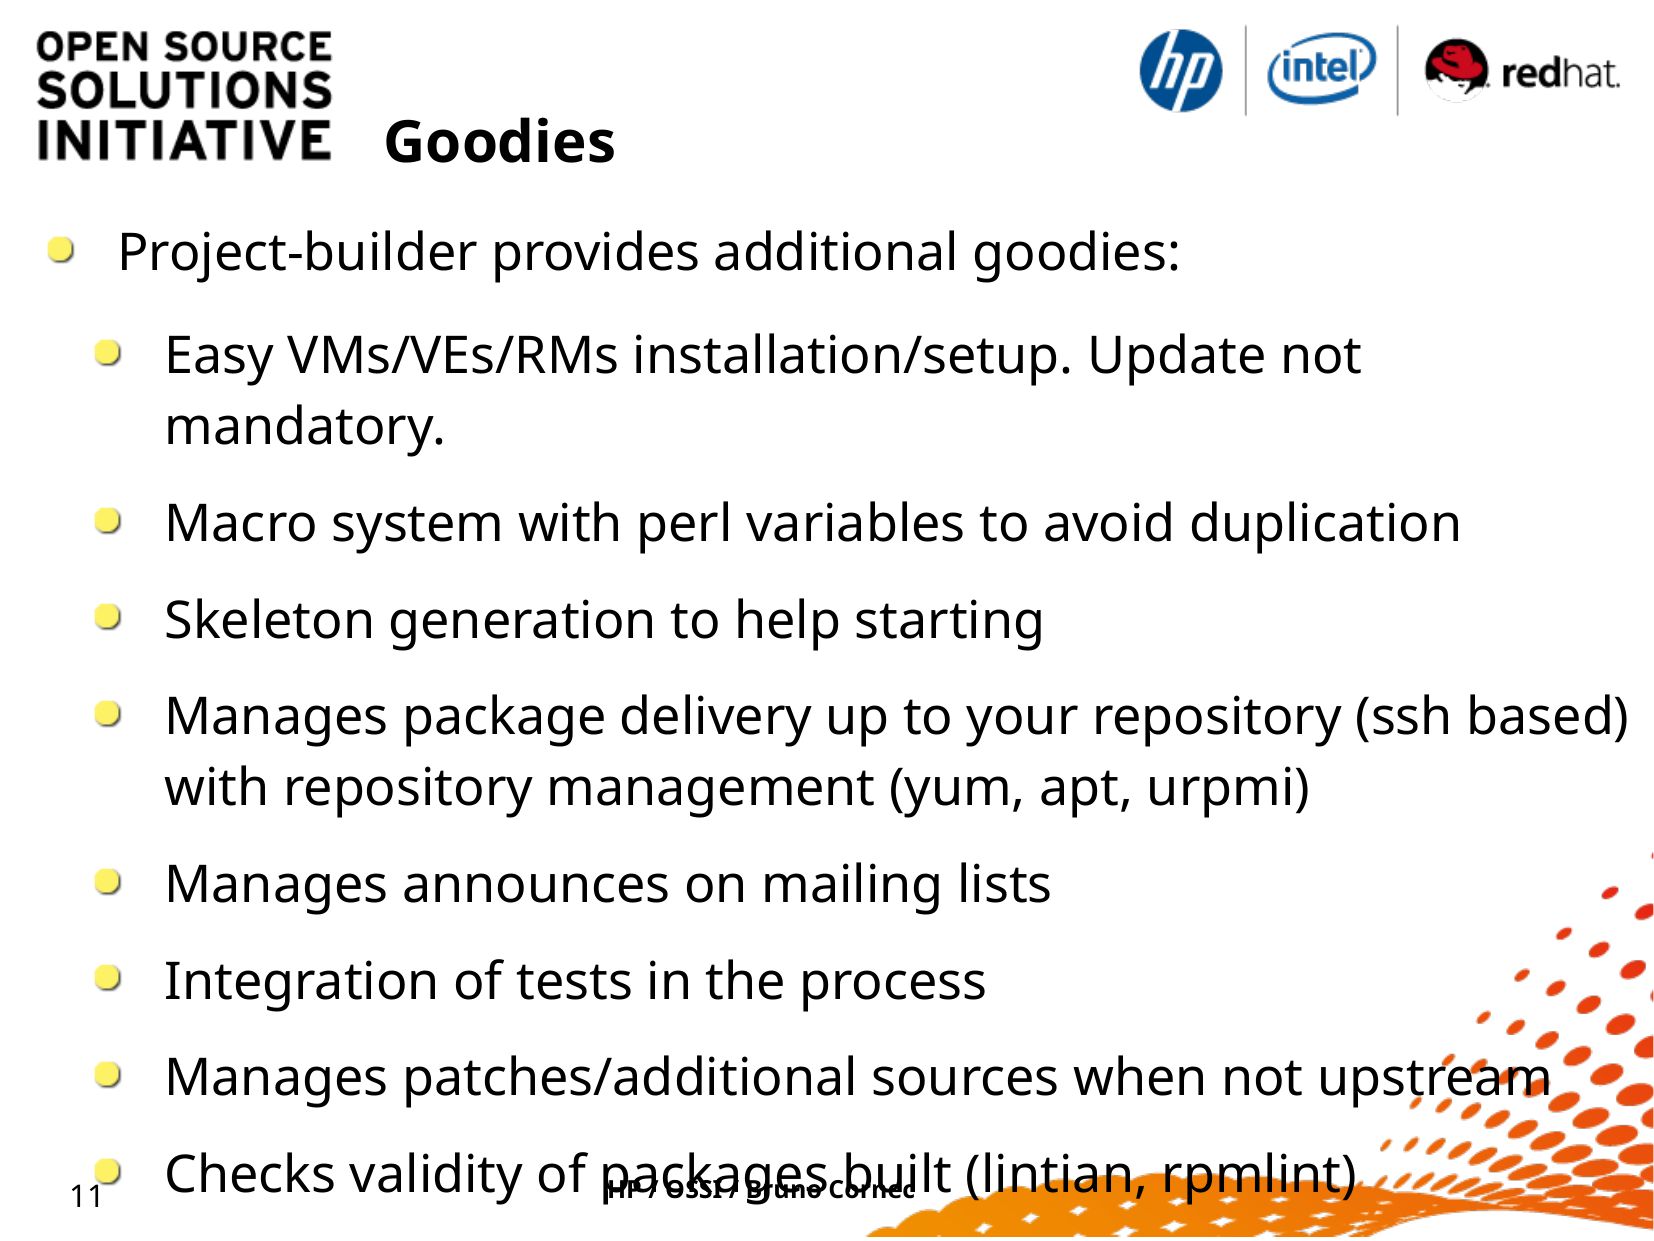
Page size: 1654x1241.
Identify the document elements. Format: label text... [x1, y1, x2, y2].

list Project-builder provides additional goodies: Easy VMs/VEs/RMs installation/setup. Update not mandatory. Macro system with perl variables to avoid duplication Skeleton generation to help starting Manages package delivery up to your repository (ssh based) with repository management (yum, apt, urpmi) Manages announces on mailing lists Integration of tests in the process Manages patches/additional sources when not upstream Checks validity of packages built (lintian, rpmlint) Easy creation of new versions for upstream management Manages website delivery [34, 215, 1642, 1206]
title Goodies [383, 62, 1298, 224]
picture [0, 0, 1654, 1237]
